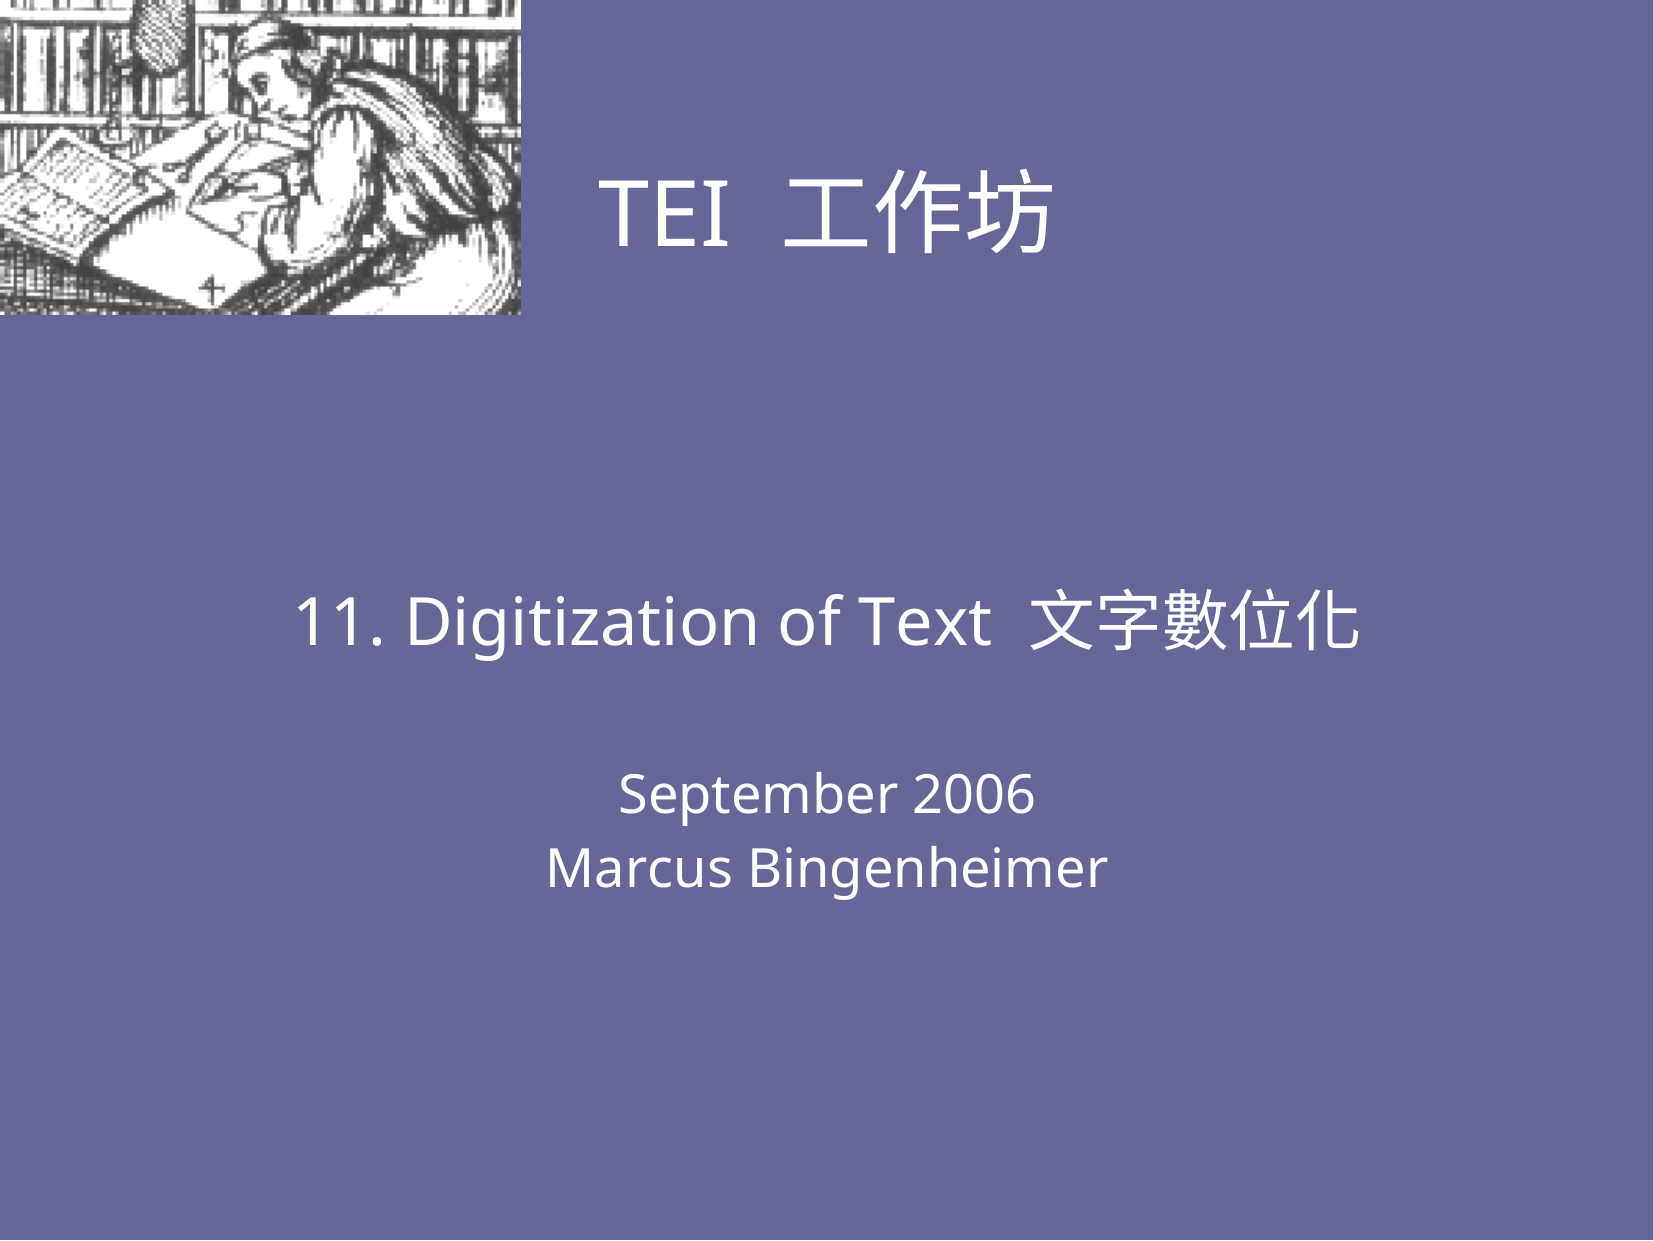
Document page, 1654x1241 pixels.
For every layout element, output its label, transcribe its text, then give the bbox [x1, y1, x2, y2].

title TEI 工作坊 [521, 102, 1534, 310]
subtitle 11. Digitization of Text 文字數位化 September 2006 Marcus Bingenheimer [121, 344, 1534, 1127]
picture [0, 0, 521, 315]
